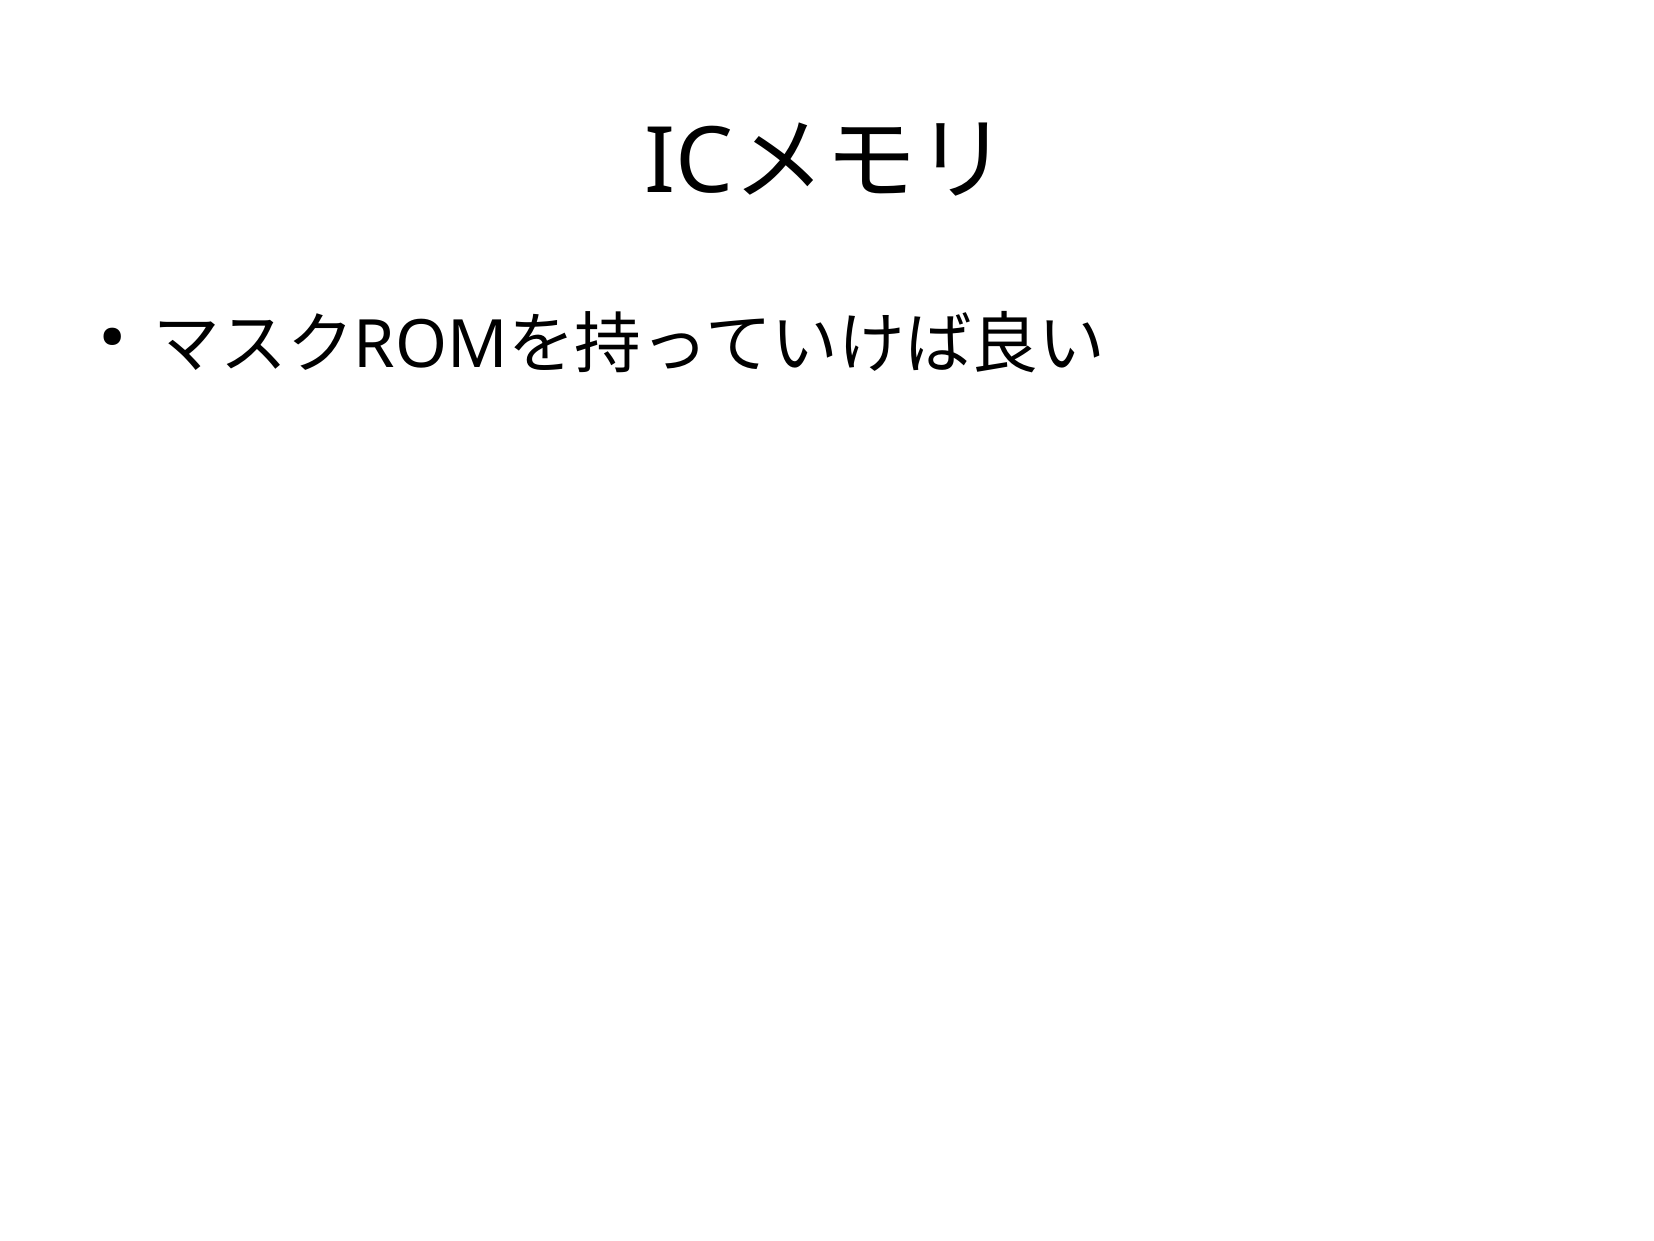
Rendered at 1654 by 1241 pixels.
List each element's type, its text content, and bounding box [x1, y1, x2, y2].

title ICメモリ [82, 56, 1571, 250]
list マスクROMを持っていけば良い [82, 290, 1571, 1109]
